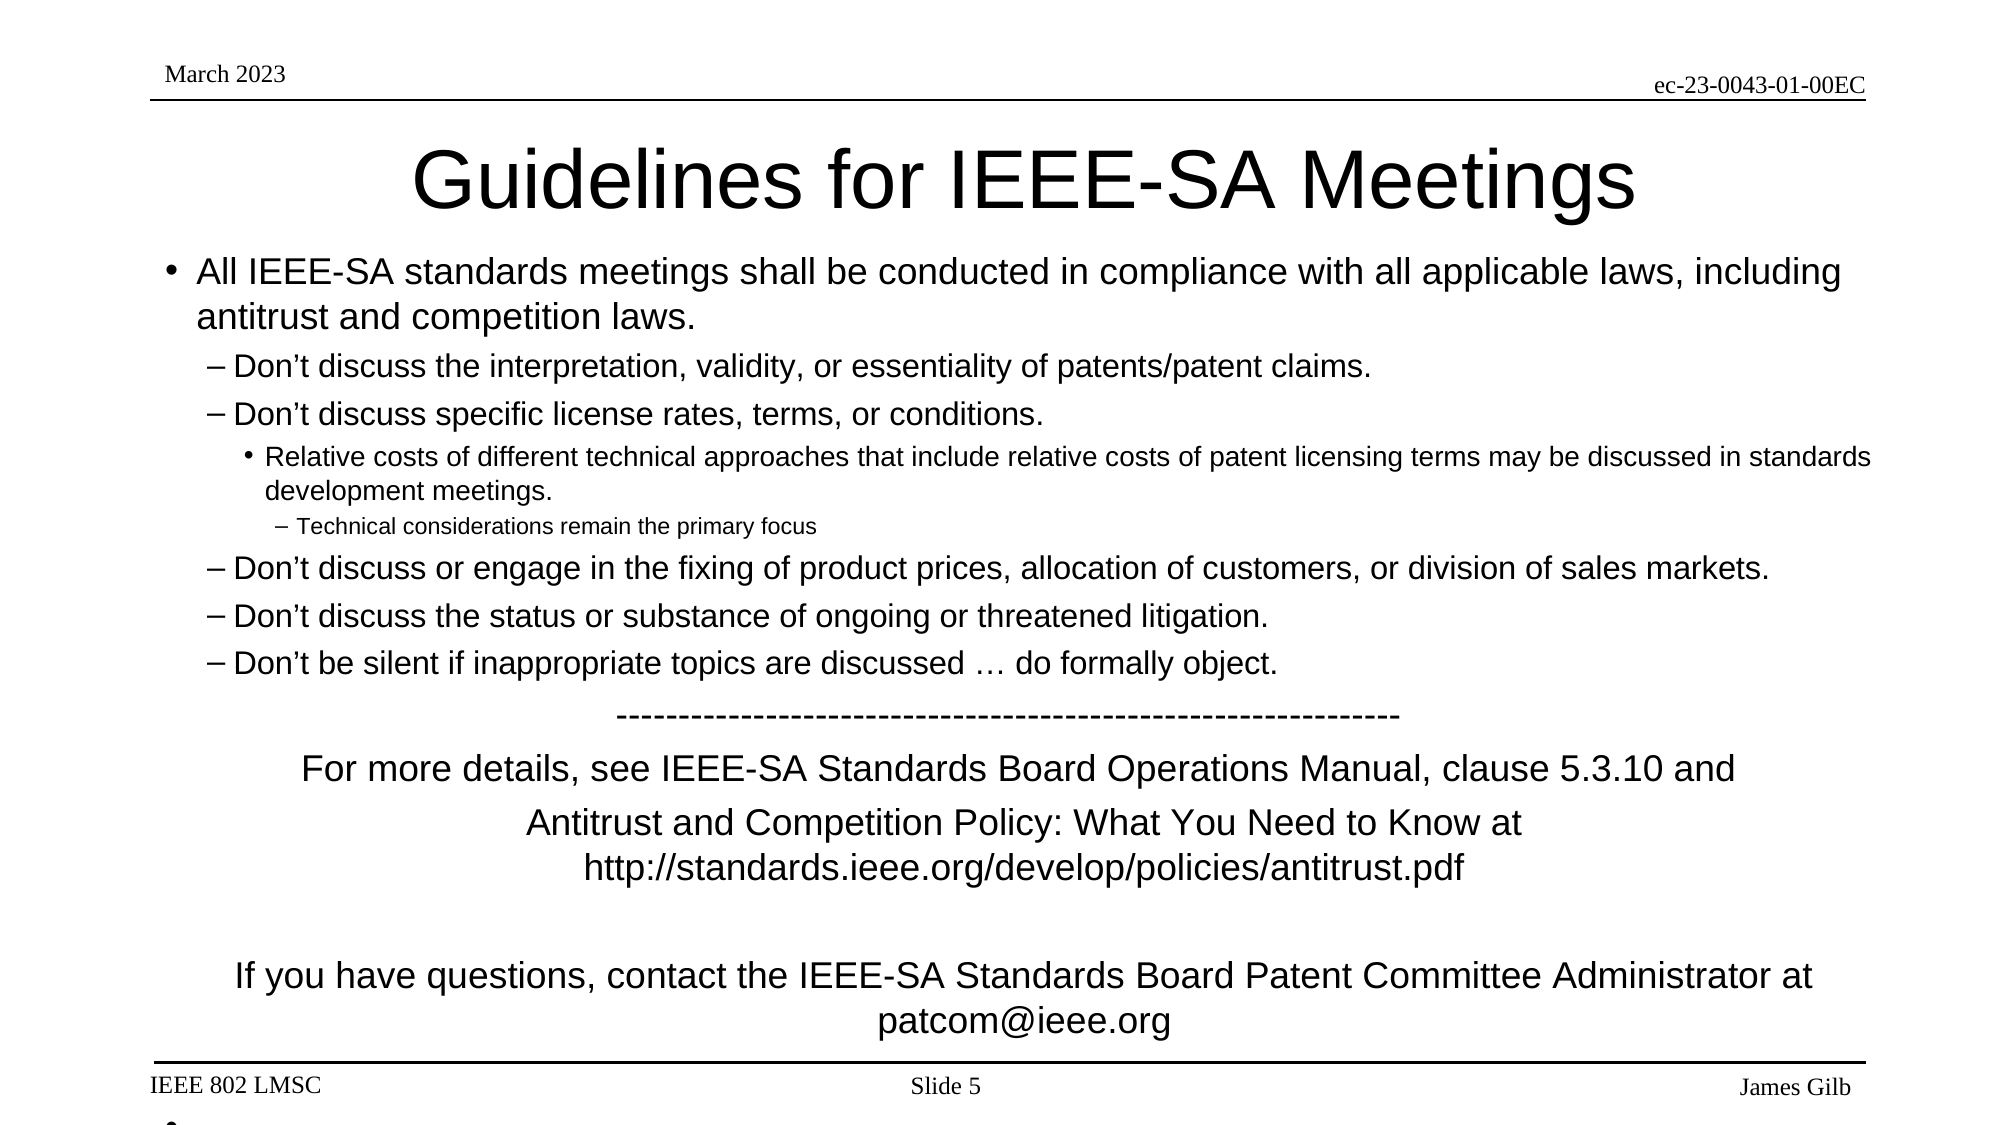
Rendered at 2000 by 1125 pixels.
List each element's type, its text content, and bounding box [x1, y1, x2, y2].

list All IEEE-SA standards meetings shall be conducted in compliance with all applicable laws, including antitrust and competition laws. Don’t discuss the interpretation, validity, or essentiality of patents/patent claims. Don’t discuss specific license rates, terms, or conditions. Relative costs of different technical approaches that include relative costs of patent licensing terms may be discussed in standards development meetings. Technical considerations remain the primary focus Don’t discuss or engage in the fixing of product prices, allocation of customers, or division of sales markets. Don’t discuss the status or substance of ongoing or threatened litigation. Don’t be silent if inappropriate topics are discussed … do formally object. --------------------------------------------------------------- For more details, see IEEE-SA Standards Board Operations Manual, clause 5.3.10 and Antitrust and Competition Policy: What You Need to Know at http://standards.ieee.org/develop/policies/antitrust.pdf If you have questions, contact the IEEE-SA Standards Board Patent Committee Administrator at patcom@ieee.org [149, 239, 1900, 1051]
title Guidelines for IEEE-SA Meetings [149, 112, 1900, 238]
